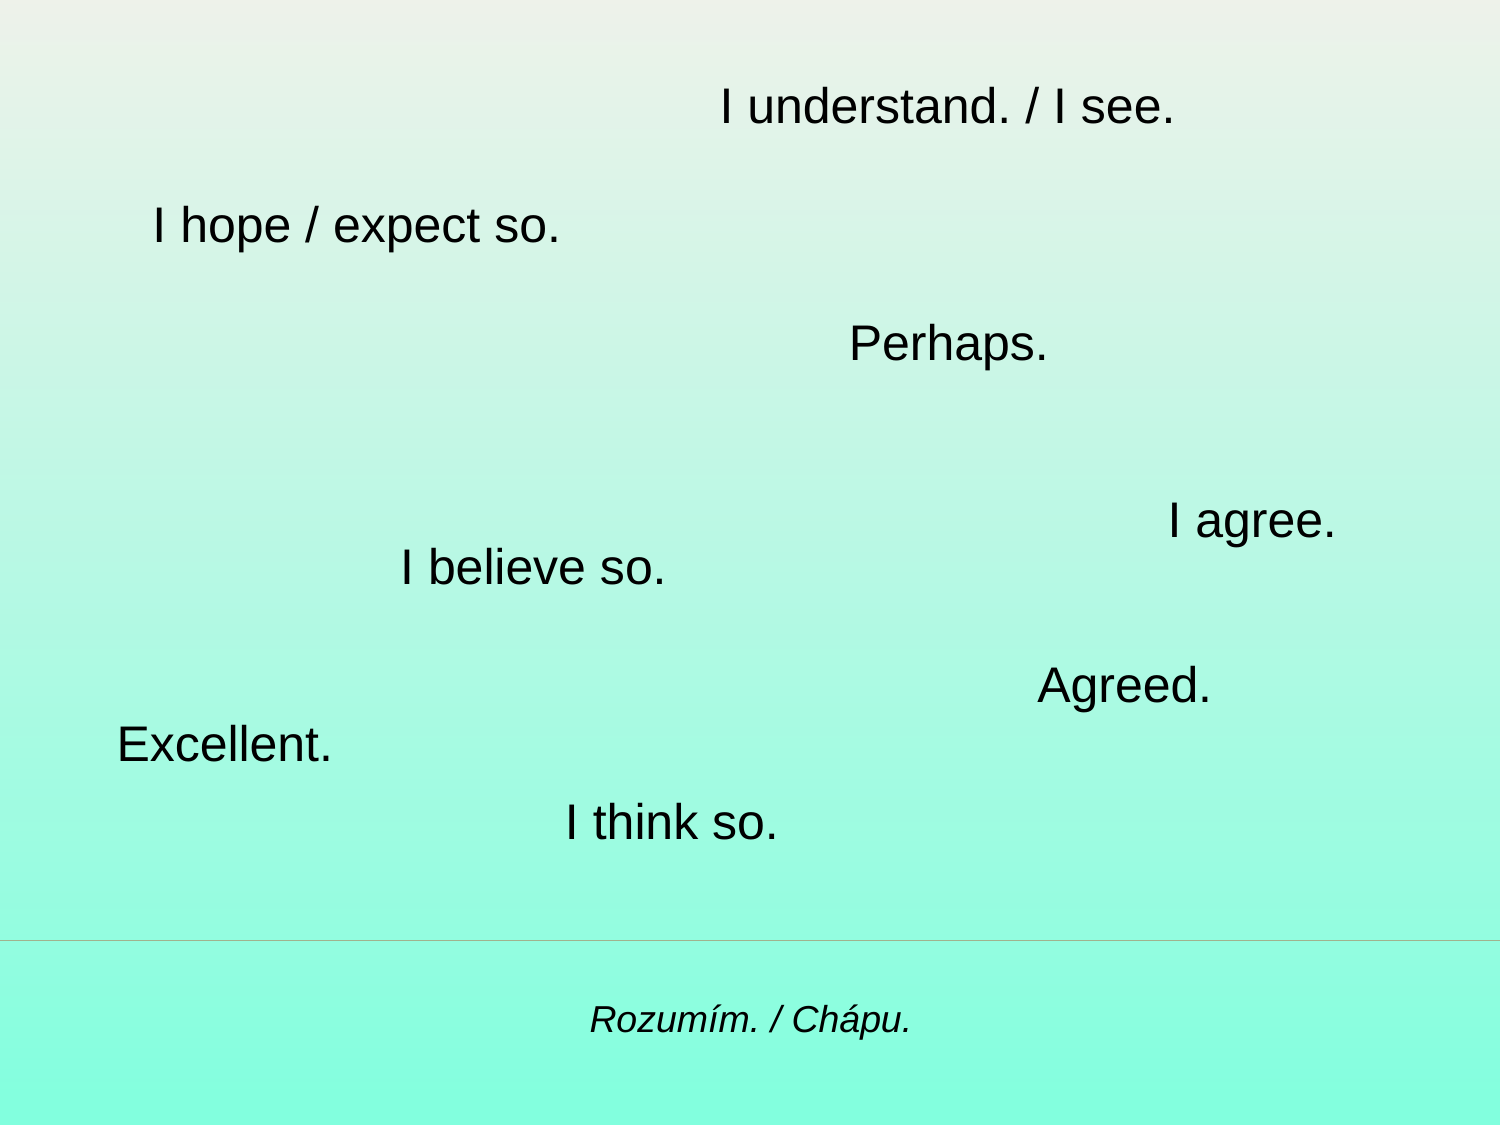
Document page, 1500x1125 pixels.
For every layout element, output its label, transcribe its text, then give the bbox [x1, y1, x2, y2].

text_box I believe so. [385, 527, 682, 603]
text_box Excellent. [101, 704, 349, 780]
text_box I agree. [1152, 479, 1353, 556]
text_box Perhaps. [834, 302, 1064, 379]
text_box I understand. / I see. [704, 66, 1192, 142]
text_box I think so. [550, 781, 795, 858]
text_box Agreed. [1022, 645, 1228, 721]
text_box Rozumím. / Chápu. [574, 987, 928, 1049]
text_box I hope / expect so. [137, 184, 577, 261]
